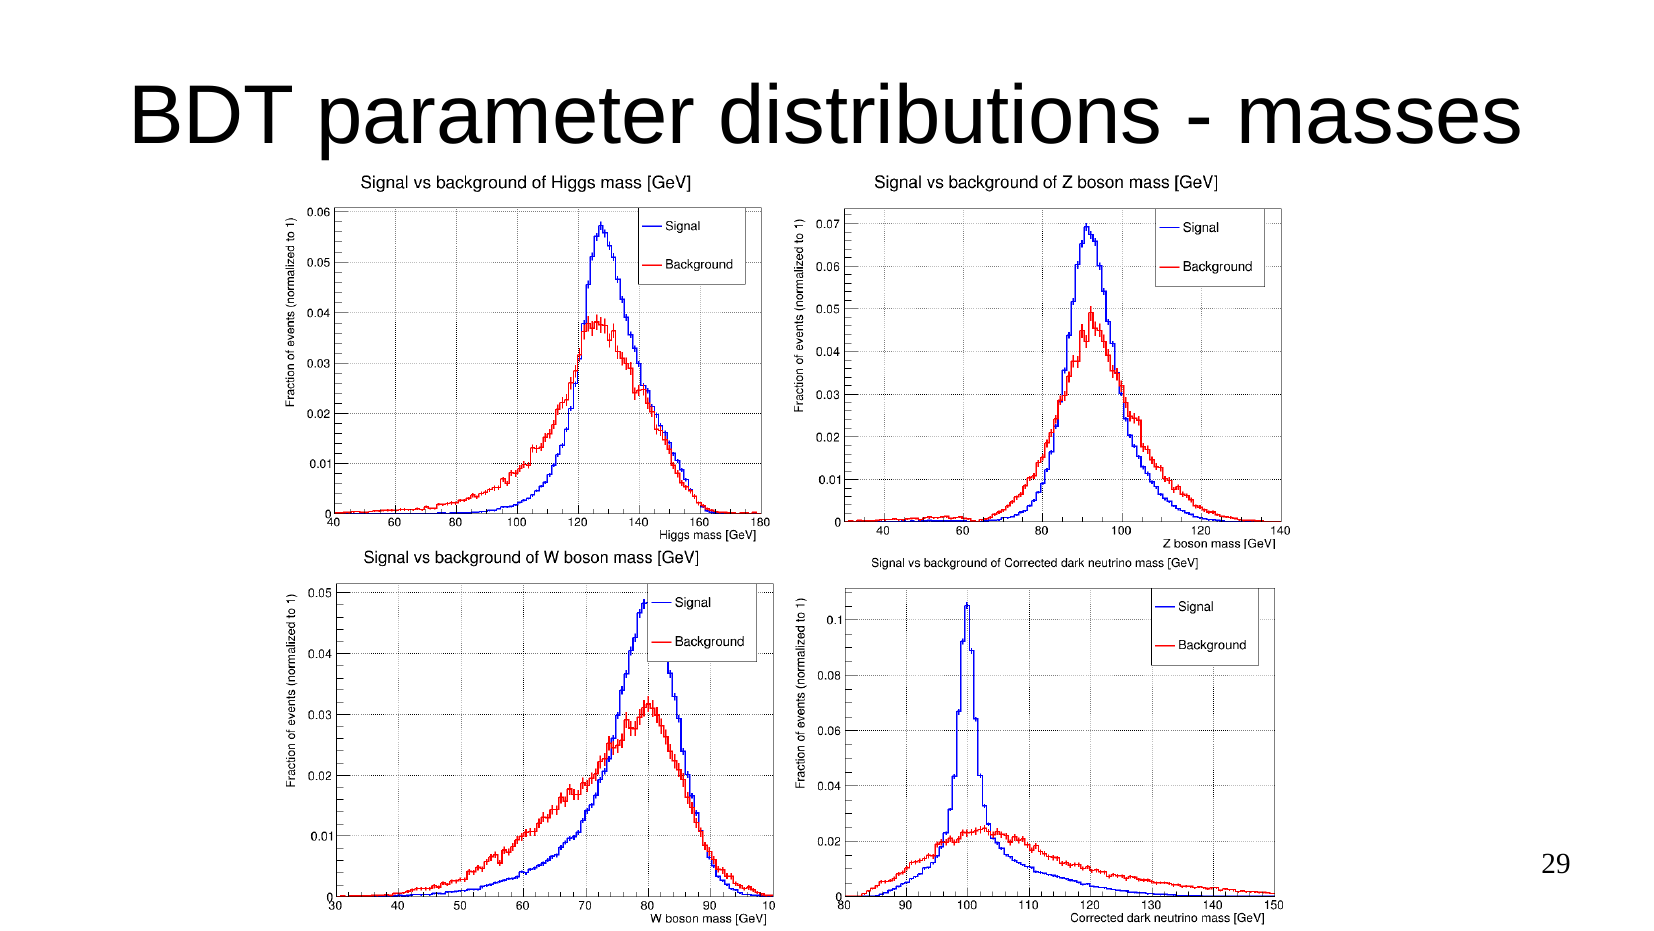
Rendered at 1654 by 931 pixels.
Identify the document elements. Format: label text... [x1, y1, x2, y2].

title BDT parameter distributions - masses [82, 37, 1571, 193]
picture [265, 169, 1319, 931]
